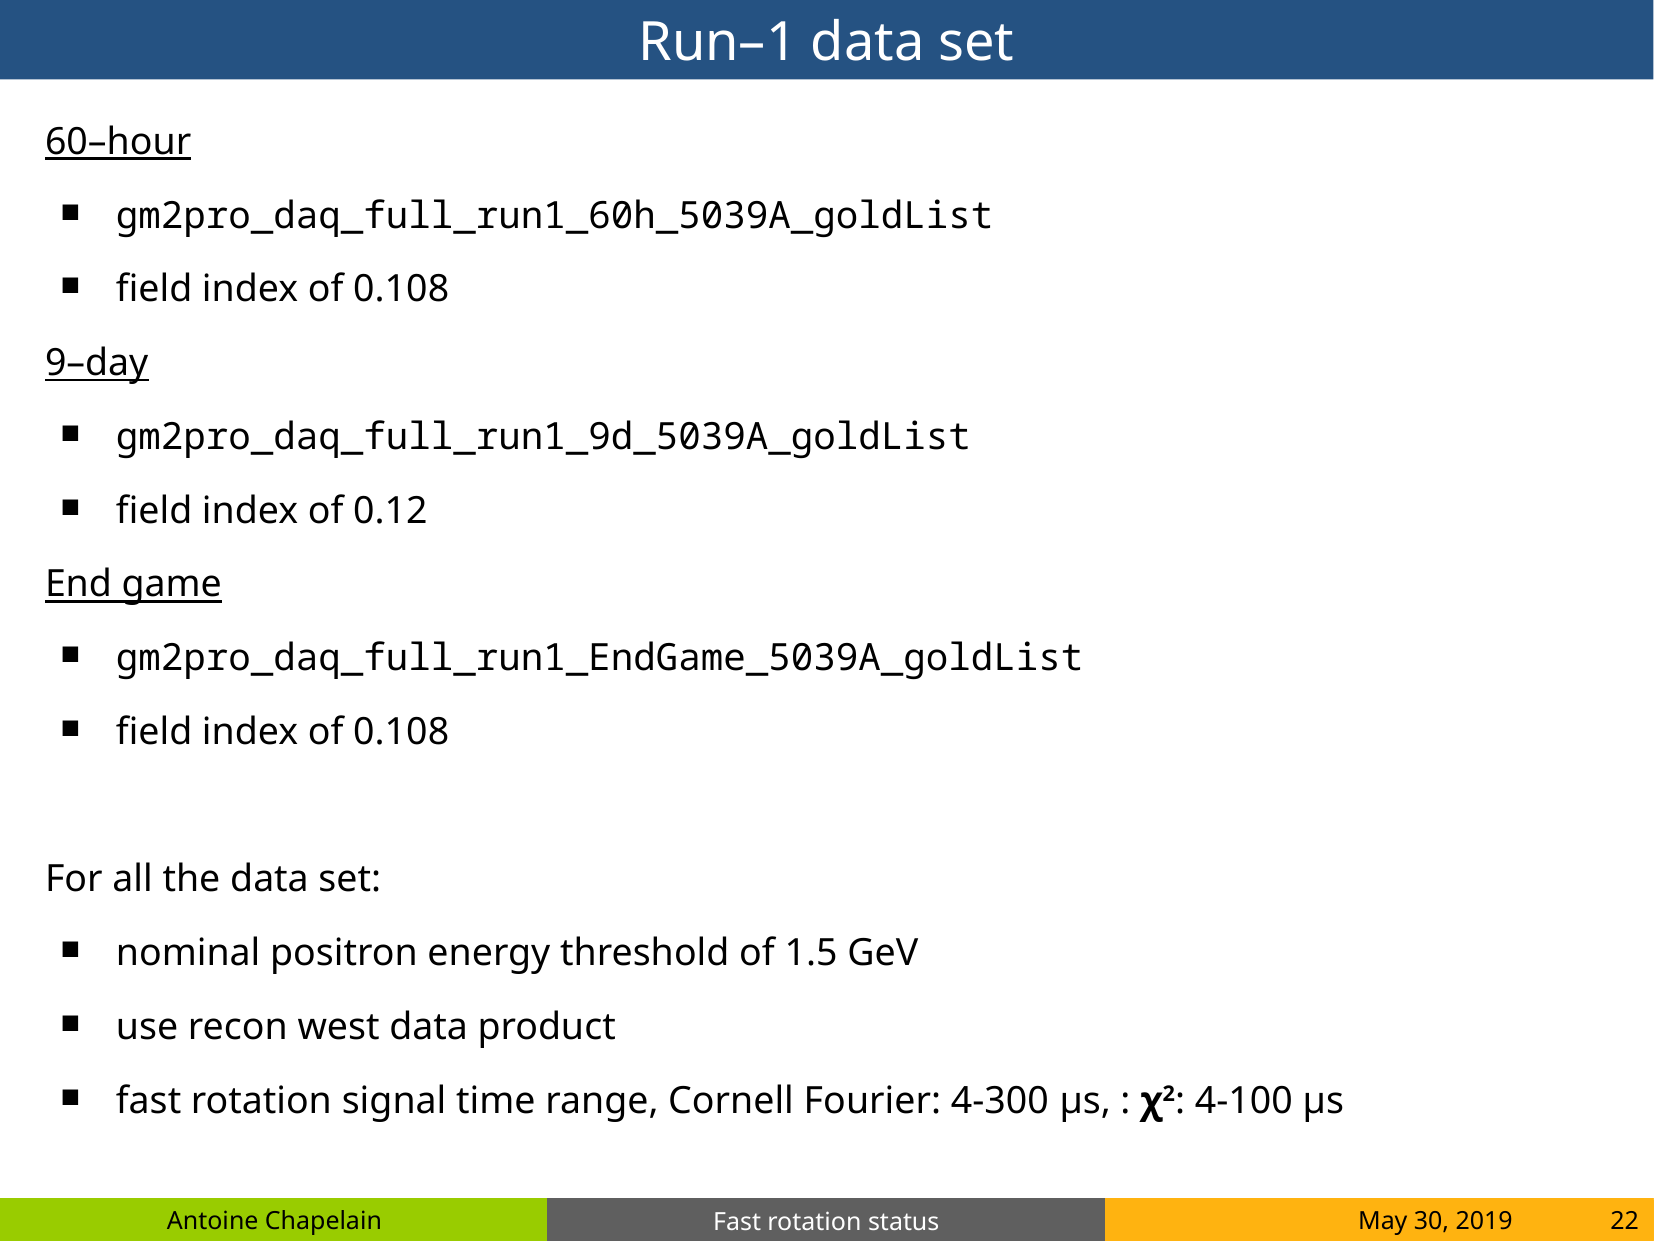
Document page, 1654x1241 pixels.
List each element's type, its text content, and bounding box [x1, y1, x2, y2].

list 60–hour gm2pro_daq_full_run1_60h_5039A_goldList field index of 0.108 9–day gm2pro_daq_full_run1_9d_5039A_goldList field index of 0.12 End game gm2pro_daq_full_run1_EndGame_5039A_goldList field index of 0.108 For all the data set: nominal positron energy threshold of 1.5 GeV use recon west data product fast rotation signal time range, Cornell Fourier: 4-300 μs, : χ2: 4-100 μs [45, 106, 1606, 1186]
title Run–1 data set [0, 0, 1654, 80]
